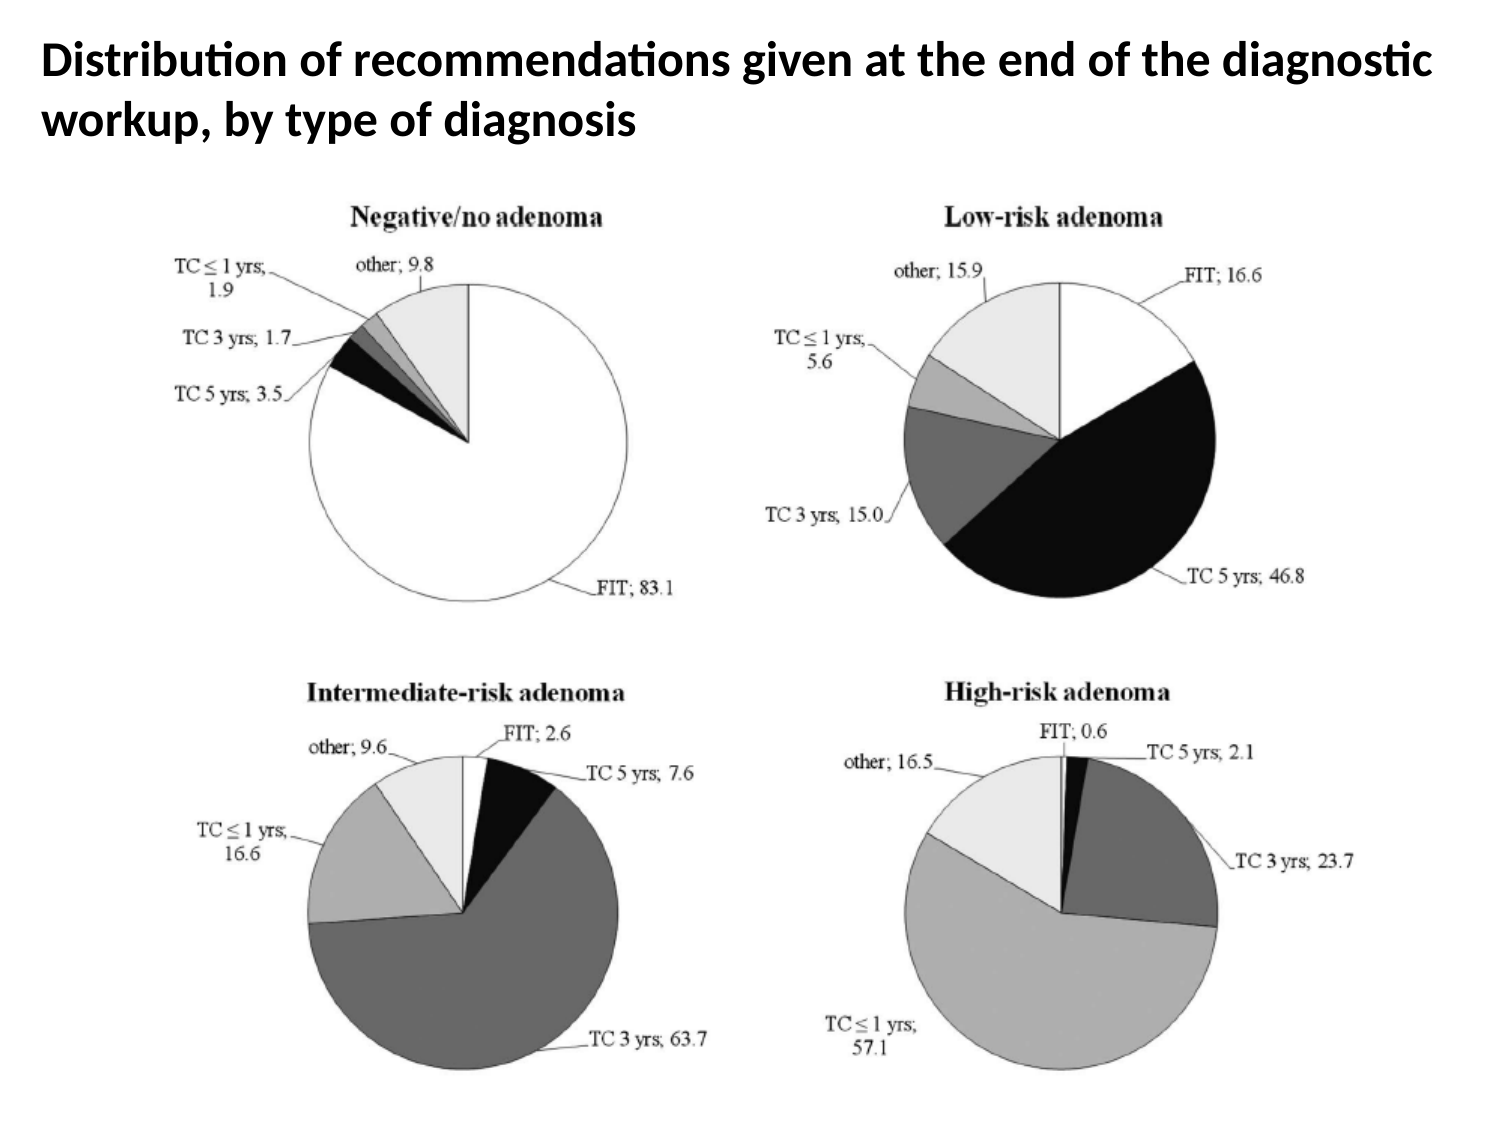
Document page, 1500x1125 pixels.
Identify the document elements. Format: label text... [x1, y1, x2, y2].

picture [121, 170, 1376, 1083]
text_box Distribution of recommendations given at the end of the diagnostic workup, by type of diagnosis [26, 18, 1480, 154]
